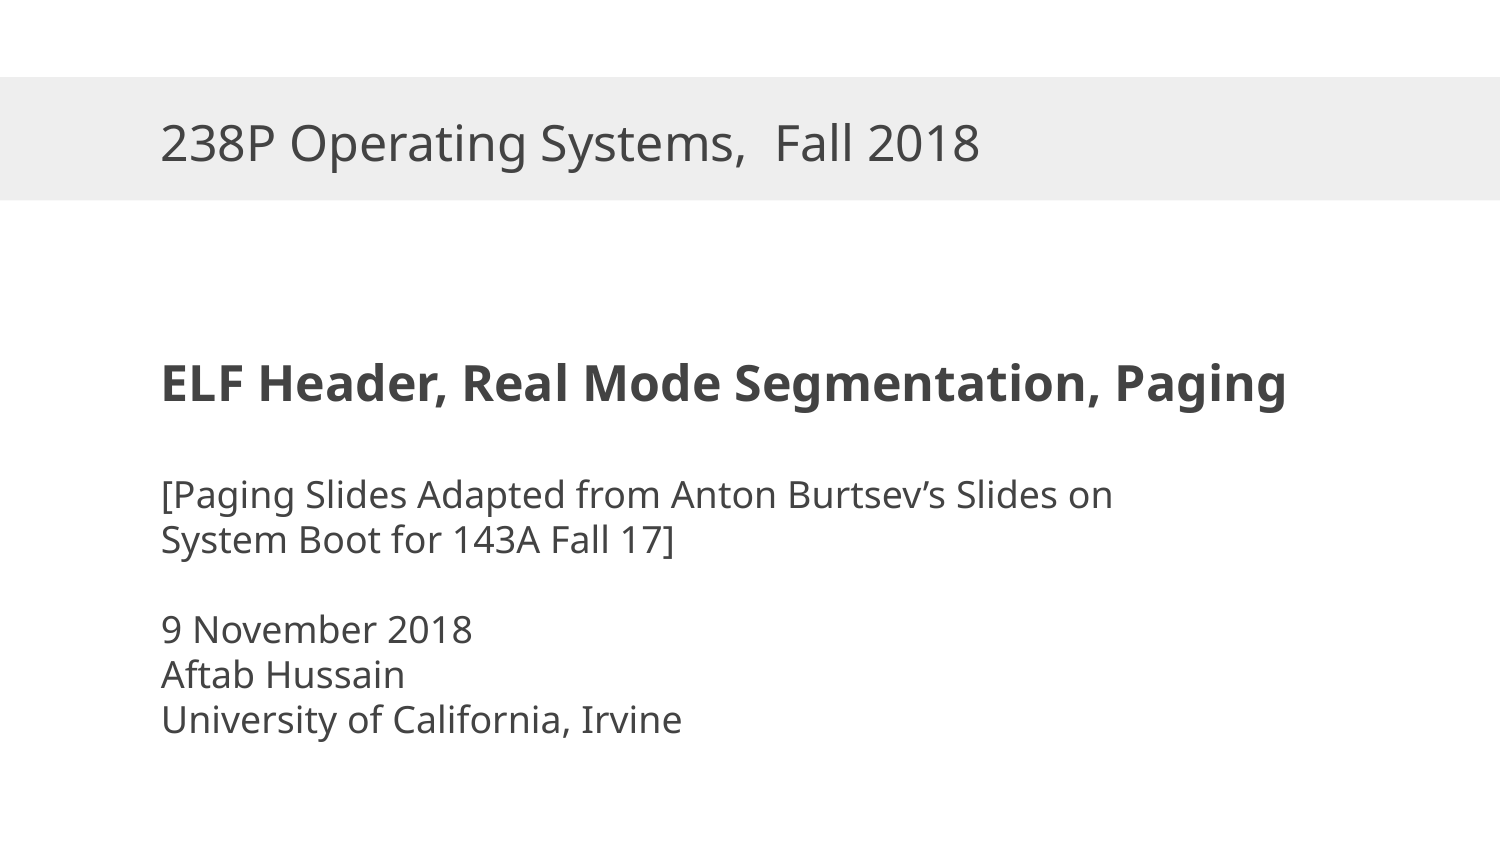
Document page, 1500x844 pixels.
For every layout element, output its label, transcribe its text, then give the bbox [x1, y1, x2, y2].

text_box 238P Operating Systems, Fall 2018 ELF Header, Real Mode Segmentation, Paging [Paging Slides Adapted from Anton Burtsev’s Slides on System Boot for 143A Fall 17] 9 November 2018 Aftab Hussain University of California, Irvine [70, 96, 1500, 588]
text_box [0, 77, 1500, 201]
